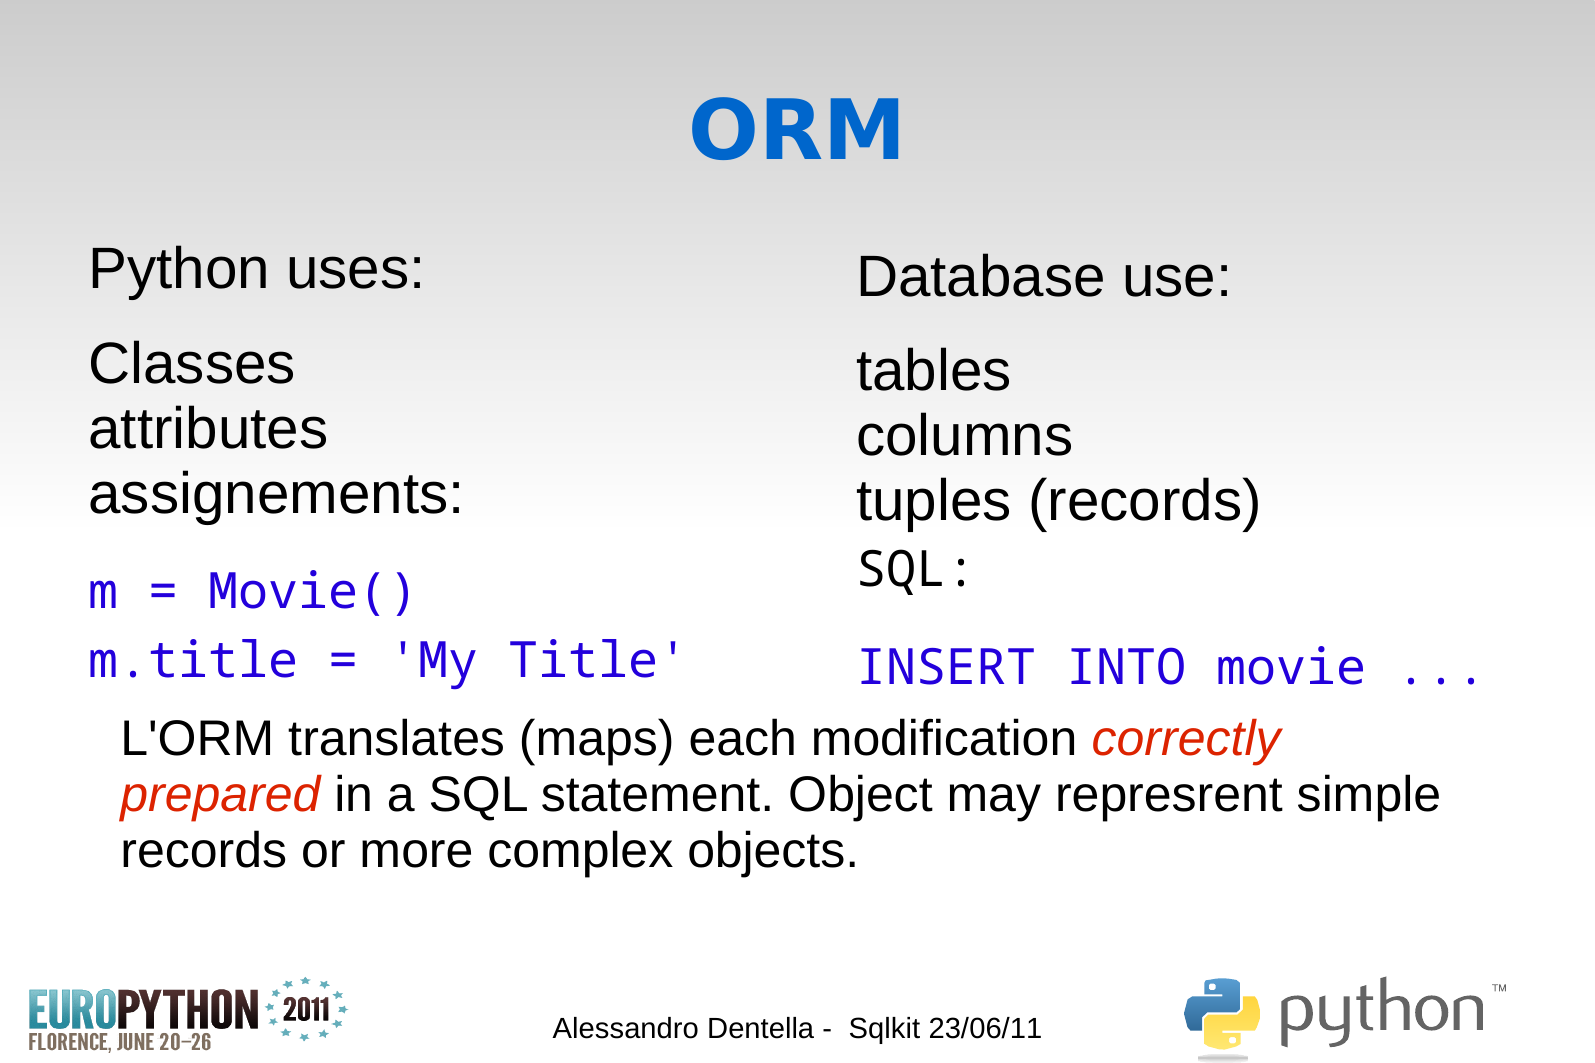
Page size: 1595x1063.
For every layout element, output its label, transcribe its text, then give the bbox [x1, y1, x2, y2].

title ORM [79, 42, 1515, 220]
list Python uses: Classes attributes assignements: m = Movie() m.title = 'My Title' [88, 236, 789, 737]
picture [29, 974, 355, 1058]
text_box L'ORM translates (maps) each modification correctly prepared in a SQL statement. Object may represrent simple records or more complex objects. [105, 702, 1506, 886]
list Database use: tables columns tuples (records) SQL: INSERT INTO movie ... [856, 243, 1557, 679]
